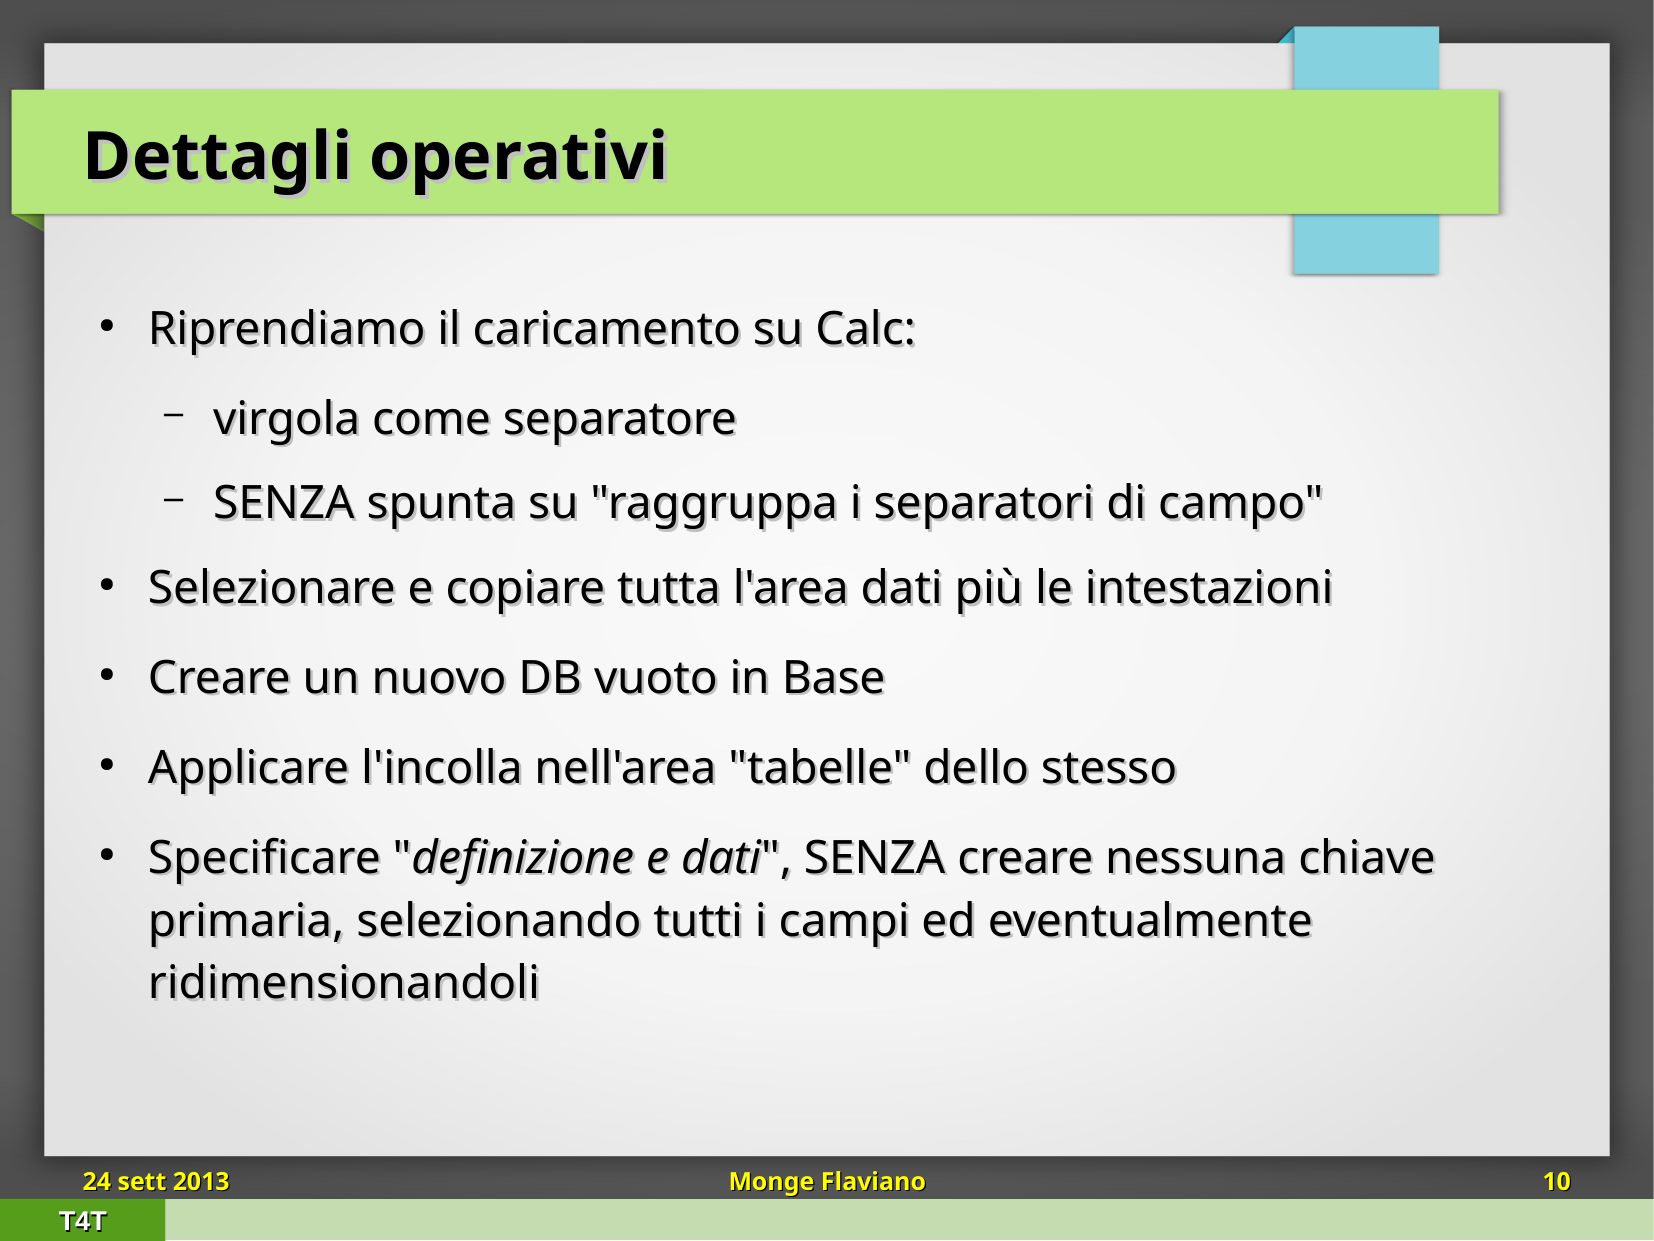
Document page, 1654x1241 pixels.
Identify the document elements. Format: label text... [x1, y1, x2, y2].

list Riprendiamo il caricamento su Calc: virgola come separatore SENZA spunta su "raggruppa i separatori di campo" Selezionare e copiare tutta l'area dati più le intestazioni Creare un nuovo DB vuoto in Base Applicare l'incolla nell'area "tabelle" dello stesso Specificare "definizione e dati", SENZA creare nessuna chiave primaria, selezionando tutti i campi ed eventualmente ridimensionandoli [82, 295, 1571, 1015]
picture [0, 0, 1654, 1198]
title Dettagli operativi [82, 94, 1264, 213]
